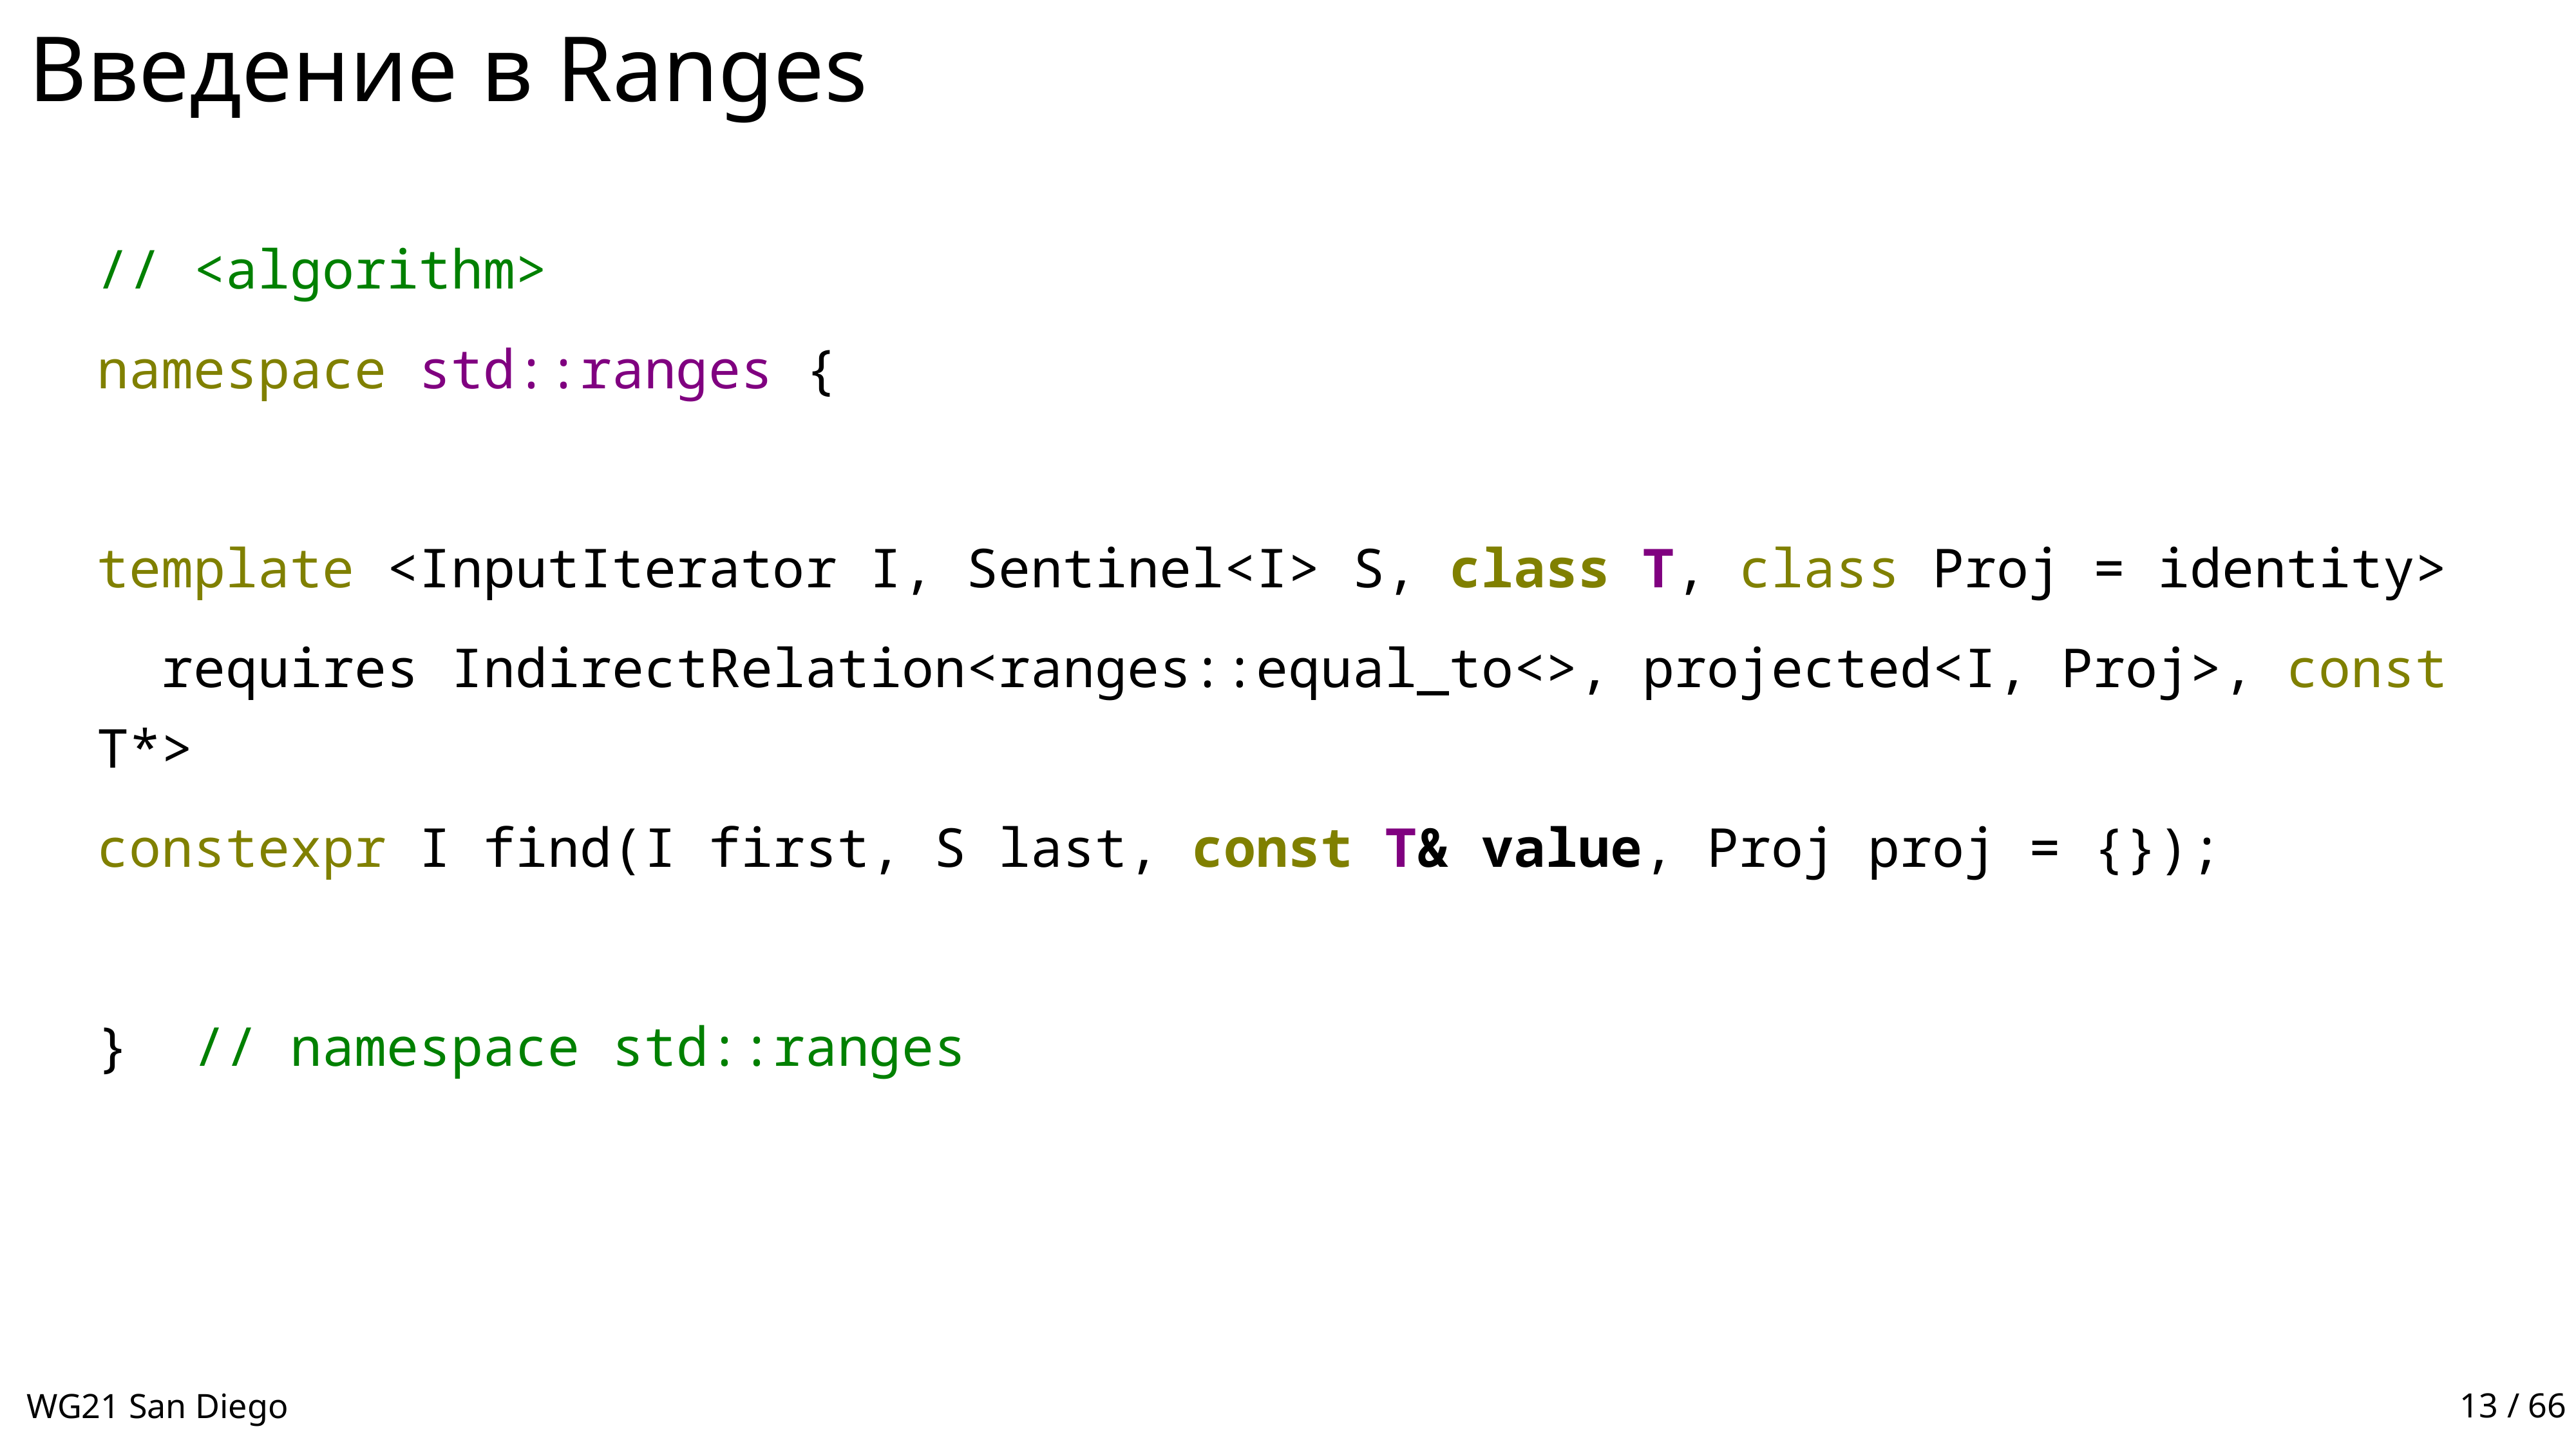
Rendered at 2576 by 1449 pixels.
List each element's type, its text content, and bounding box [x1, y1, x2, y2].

title Введение в Ranges [19, 19, 2551, 155]
list // <algorithm> namespace std::ranges { template <InputIterator I, Sentinel<I> S, class T, class Proj = identity> requires IndirectRelation<ranges::equal_to<>, projected<I, Proj>, const T*> constexpr I find(I first, S last, const T& value, Proj proj = {}); } // namespace std::ranges [87, 214, 2551, 1382]
list WG21 San Diego [17, 1376, 1114, 1431]
list <number> / 66 [1479, 1376, 2576, 1431]
